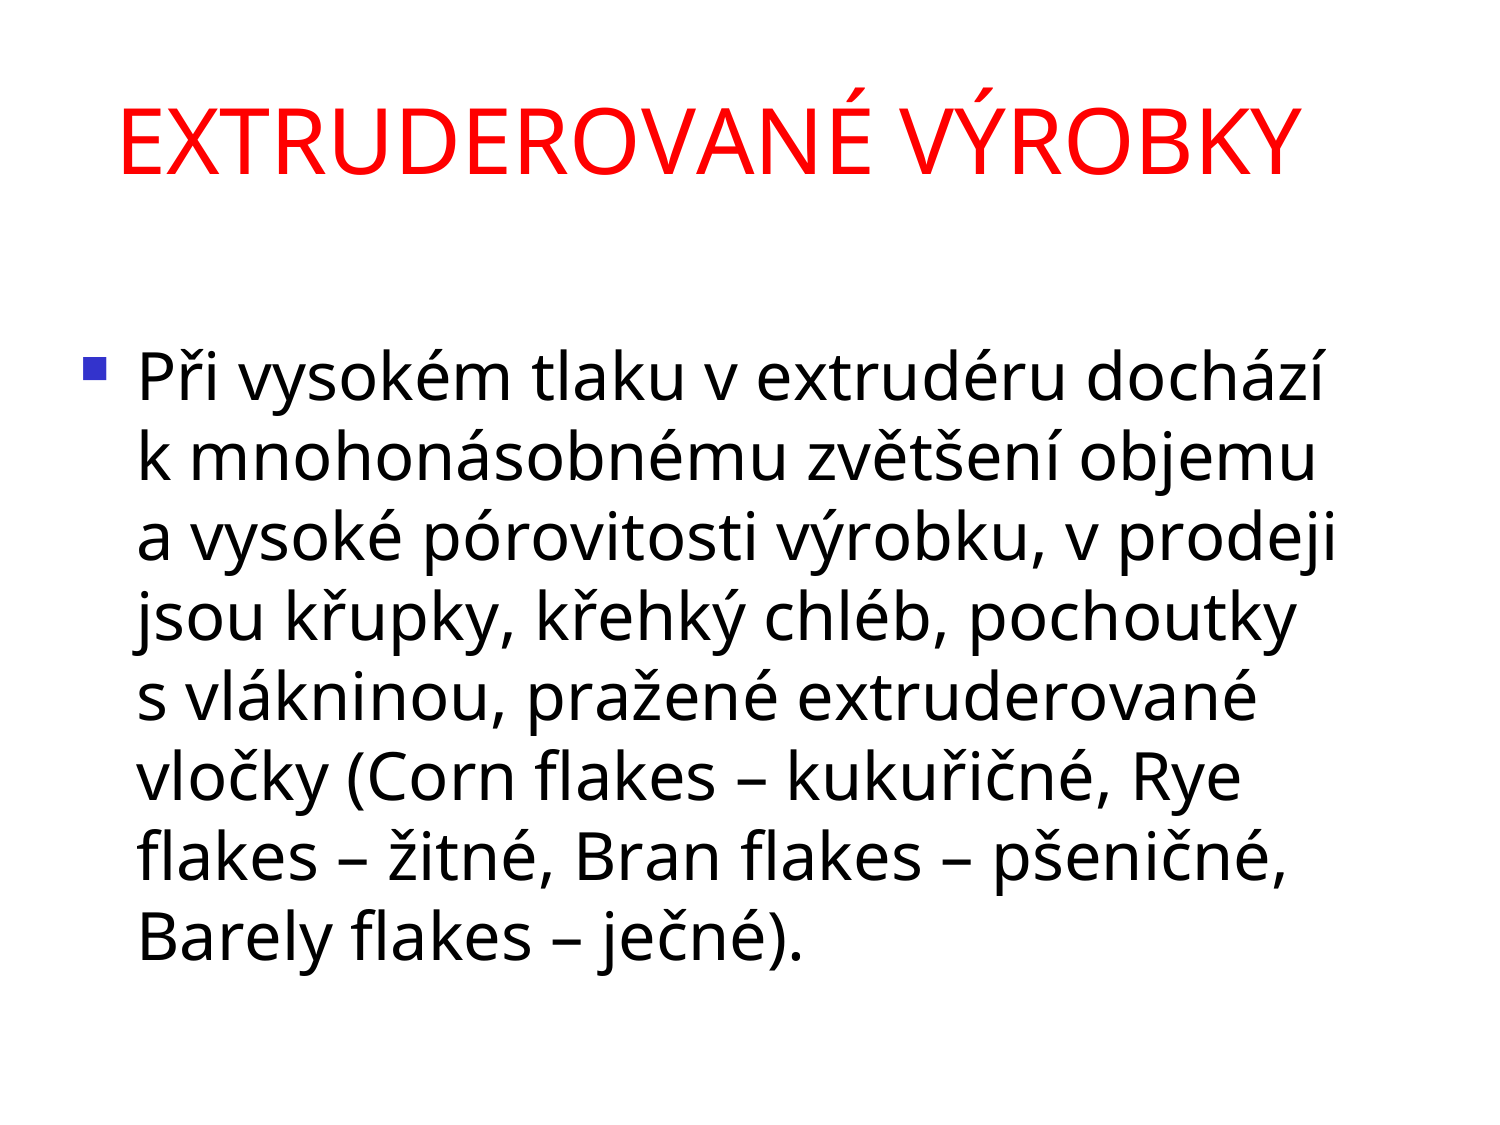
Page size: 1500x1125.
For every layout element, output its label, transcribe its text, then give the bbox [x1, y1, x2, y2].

title EXTRUDEROVANÉ VÝROBKY [100, 42, 1379, 201]
list Při vysokém tlaku v extrudéru dochází k mnohonásobnému zvětšení objemu a vysoké pórovitosti výrobku, v prodeji jsou křupky, křehký chléb, pochoutky s vlákninou, pražené extruderované vločky (Corn flakes – kukuřičné, Rye flakes – žitné, Bran flakes – pšeničné, Barely flakes – ječné). [64, 326, 1447, 1002]
